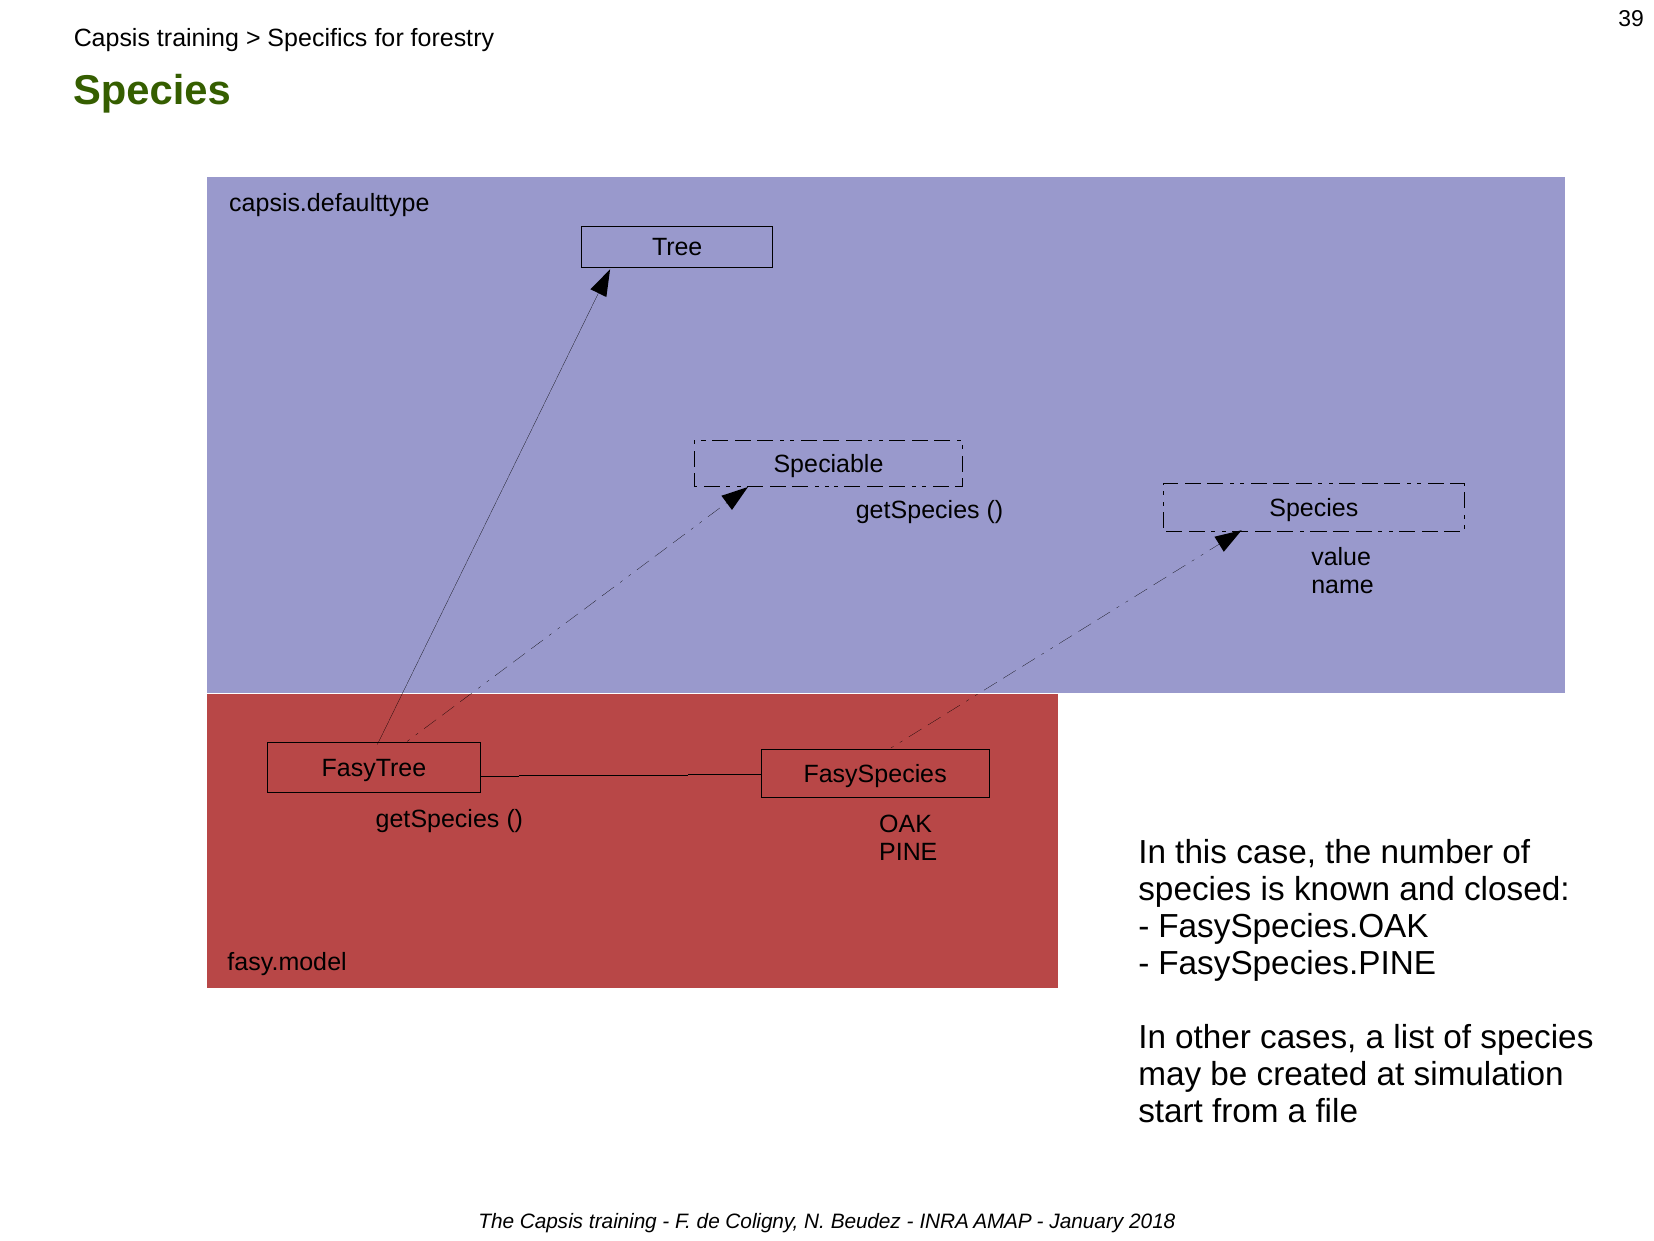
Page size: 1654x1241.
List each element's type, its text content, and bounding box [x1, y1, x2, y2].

text_box FasyTree [267, 742, 481, 793]
text_box Speciable [694, 440, 963, 487]
text_box The Capsis training - F. de Coligny, N. Beudez - INRA AMAP - January 2018 [0, 1202, 1654, 1241]
text_box getSpecies () [360, 797, 614, 841]
text_box Capsis training > Specifics for forestry [59, 16, 1004, 60]
text_box value name [1296, 535, 1490, 607]
text_box In this case, the number of species is known and closed: - FasySpecies.OAK - FasySpecies.PINE In other cases, a list of species may be created at simulation start from a file [1123, 826, 1651, 1141]
text_box OAK PINE [864, 802, 1024, 875]
text_box Species [1163, 483, 1465, 532]
text_box Species [58, 59, 1151, 122]
text_box capsis.defaulttype [214, 181, 539, 225]
text_box fasy.model [212, 940, 569, 984]
text_box Tree [581, 226, 773, 268]
text_box [206, 176, 1566, 989]
text_box FasySpecies [761, 749, 990, 798]
text_box getSpecies () [841, 488, 1094, 532]
